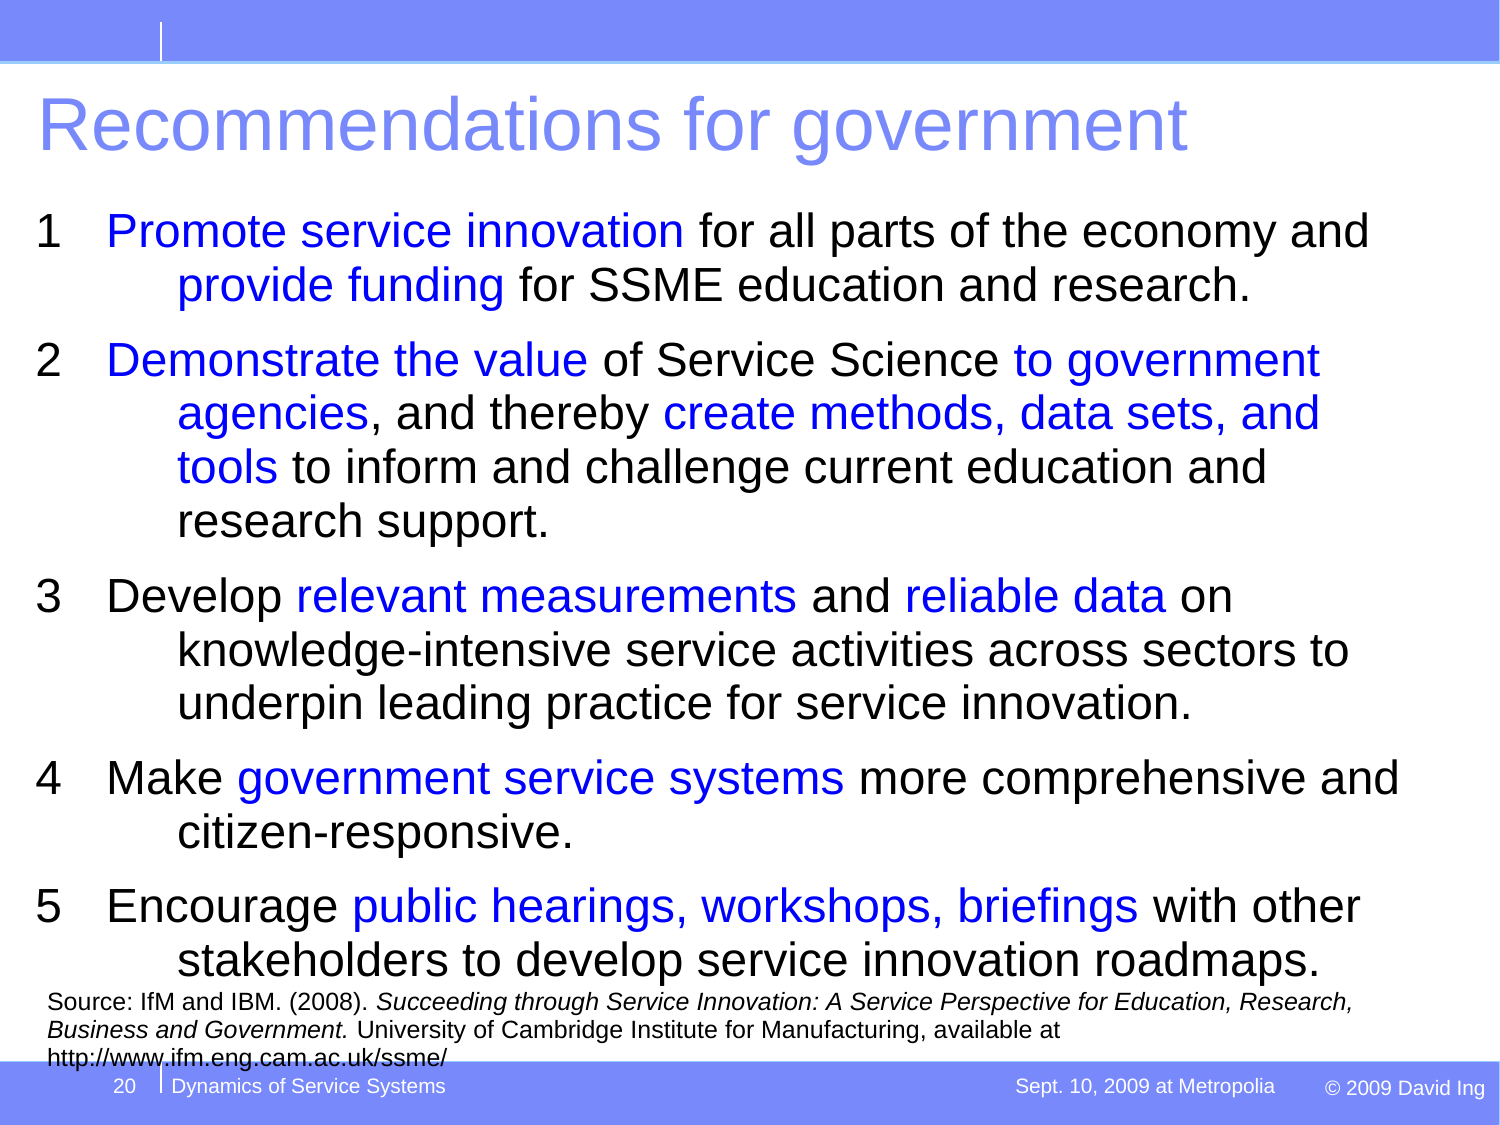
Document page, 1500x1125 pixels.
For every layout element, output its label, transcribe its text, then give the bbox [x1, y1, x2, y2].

list Promote service innovation for all parts of the economy and provide funding for SSME education and research. Demonstrate the value of Service Science to government agencies, and thereby create methods, data sets, and tools to inform and challenge current education and research support. Develop relevant measurements and reliable data on knowledge-intensive service activities across sectors to underpin leading practice for service innovation. Make government service systems more comprehensive and citizen-responsive. Encourage public hearings, workshops, briefings with other stakeholders to develop service innovation roadmaps. [35, 204, 1428, 955]
text_box Source: IfM and IBM. (2008). Succeeding through Service Innovation: A Service Perspective for Education, Research, Business and Government. University of Cambridge Institute for Manufacturing, available at http://www.ifm.eng.cam.ac.uk/ssme/ [32, 980, 1453, 1055]
title Recommendations for government [37, 90, 1463, 205]
